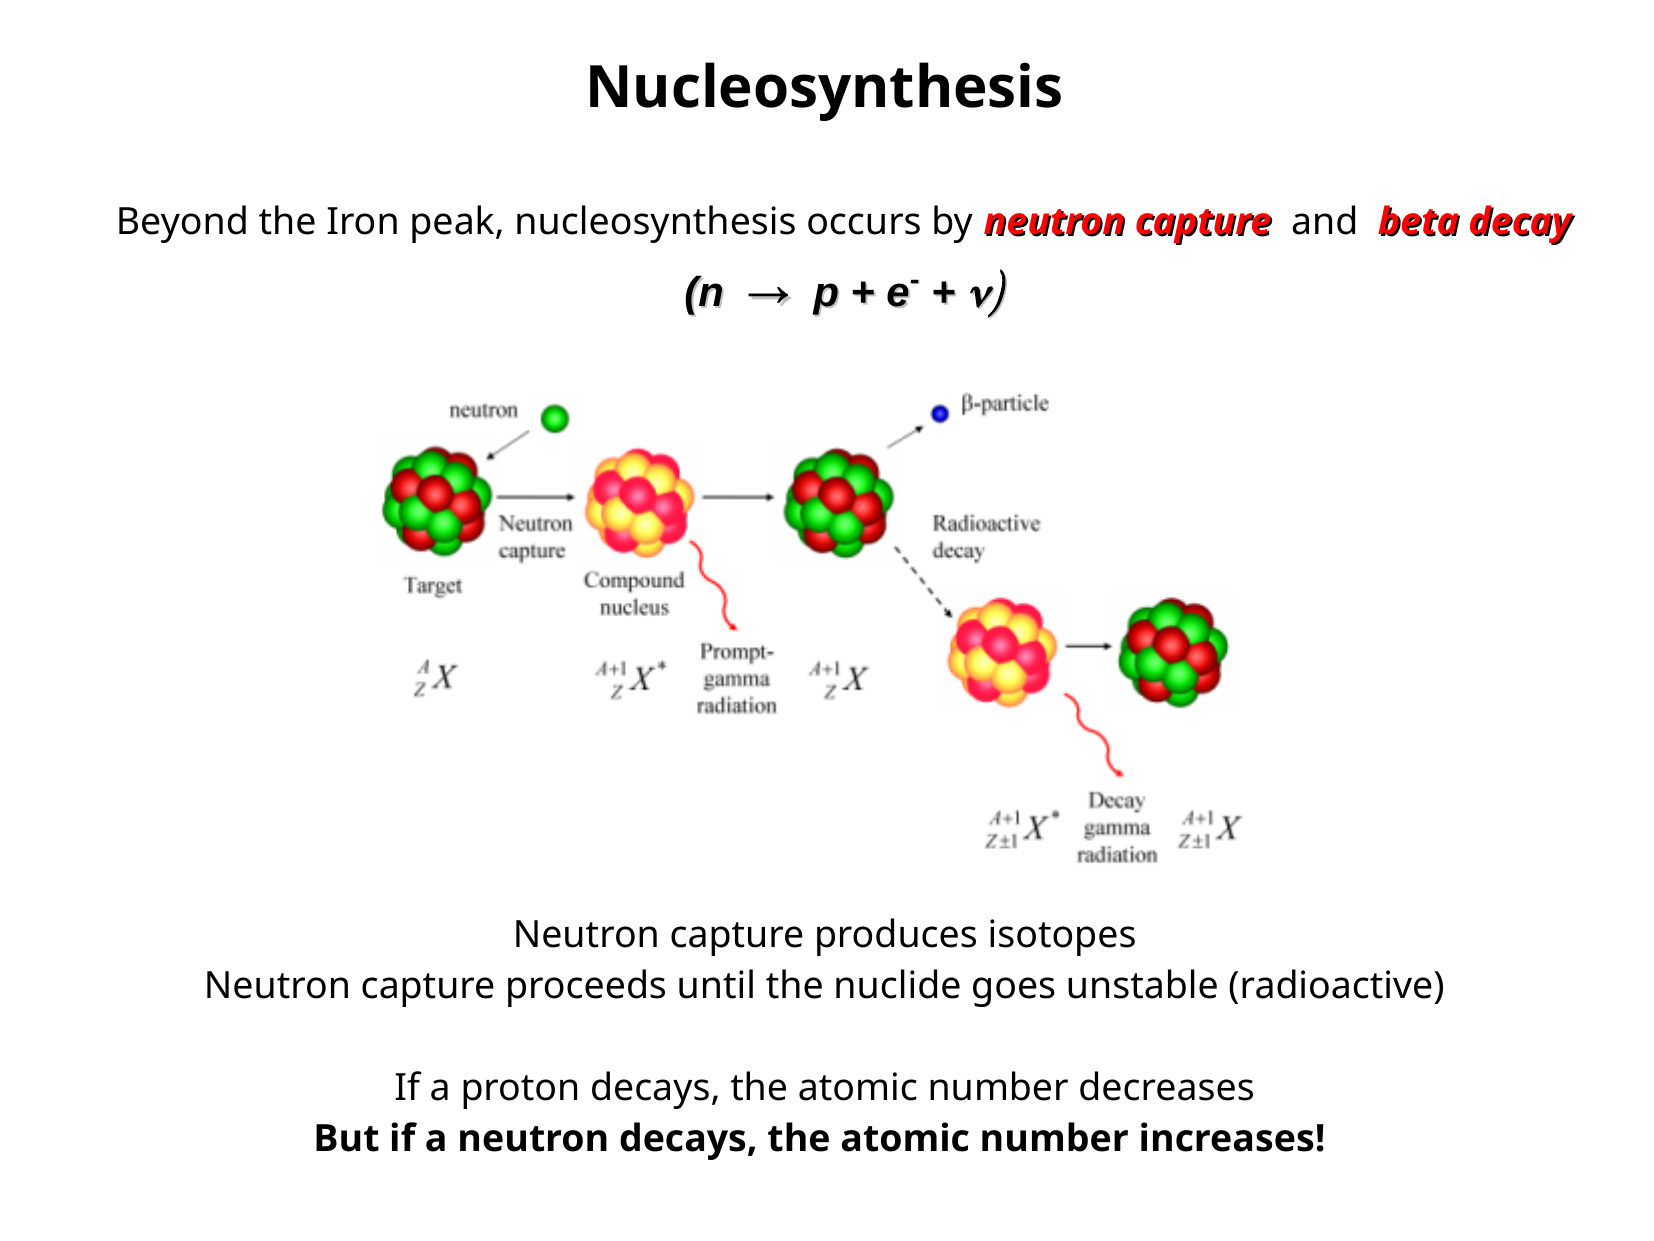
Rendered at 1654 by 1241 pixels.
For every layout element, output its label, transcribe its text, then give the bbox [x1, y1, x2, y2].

text_box Beyond the Iron peak, nucleosynthesis occurs by neutron capture and beta decay (n → p + e- + n) [75, 187, 1613, 624]
text_box Neutron capture produces isotopes Neutron capture proceeds until the nuclide goes unstable (radioactive) If a proton decays, the atomic number decreases But if a neutron decays, the atomic number increases! [187, 900, 1463, 1177]
picture [375, 337, 1276, 881]
text_box Nucleosynthesis [262, 37, 1388, 134]
